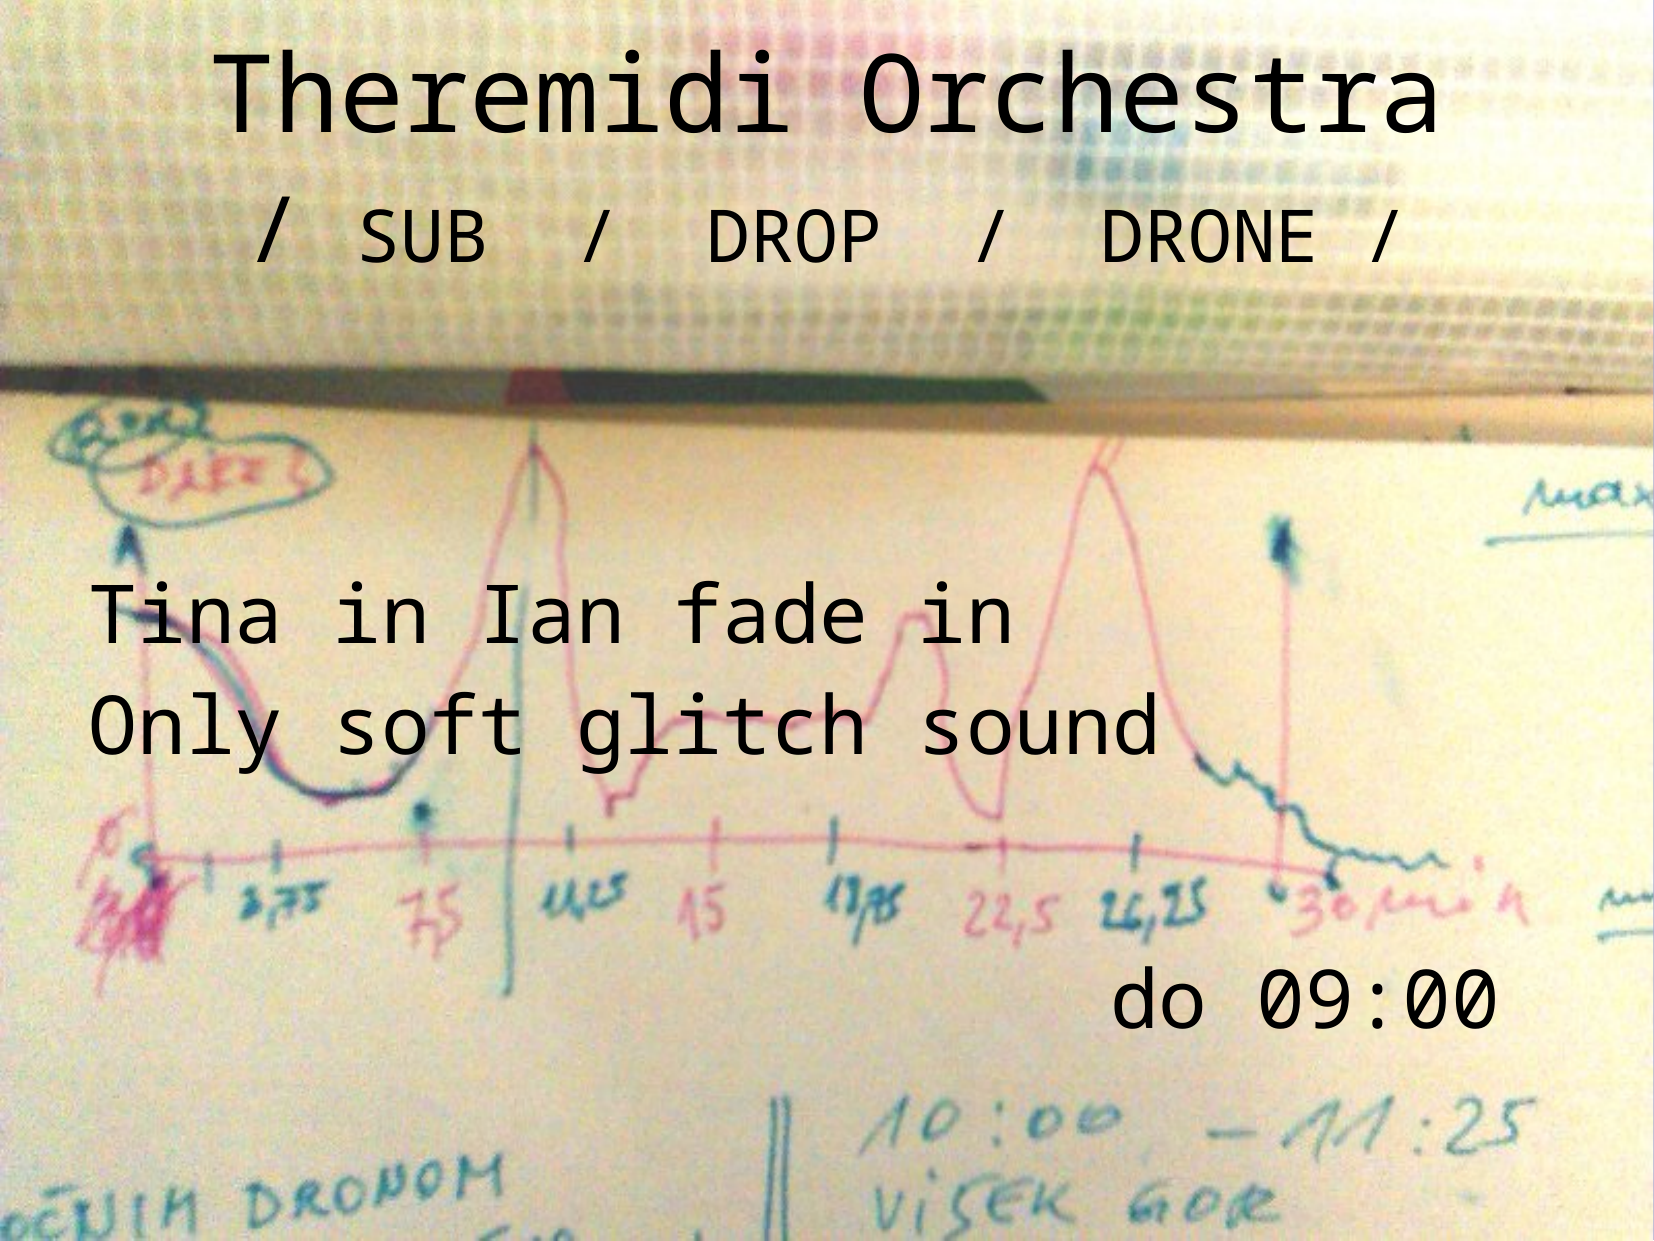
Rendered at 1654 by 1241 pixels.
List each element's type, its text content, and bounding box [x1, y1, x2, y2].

text_box Tina in Ian fade in Only soft glitch sound [88, 272, 1566, 1063]
picture [0, 0, 1654, 1241]
text_box do 09:00 [1110, 900, 1620, 1096]
title Theremidi Orchestra / SUB / DROP / DRONE / [82, 46, 1571, 260]
